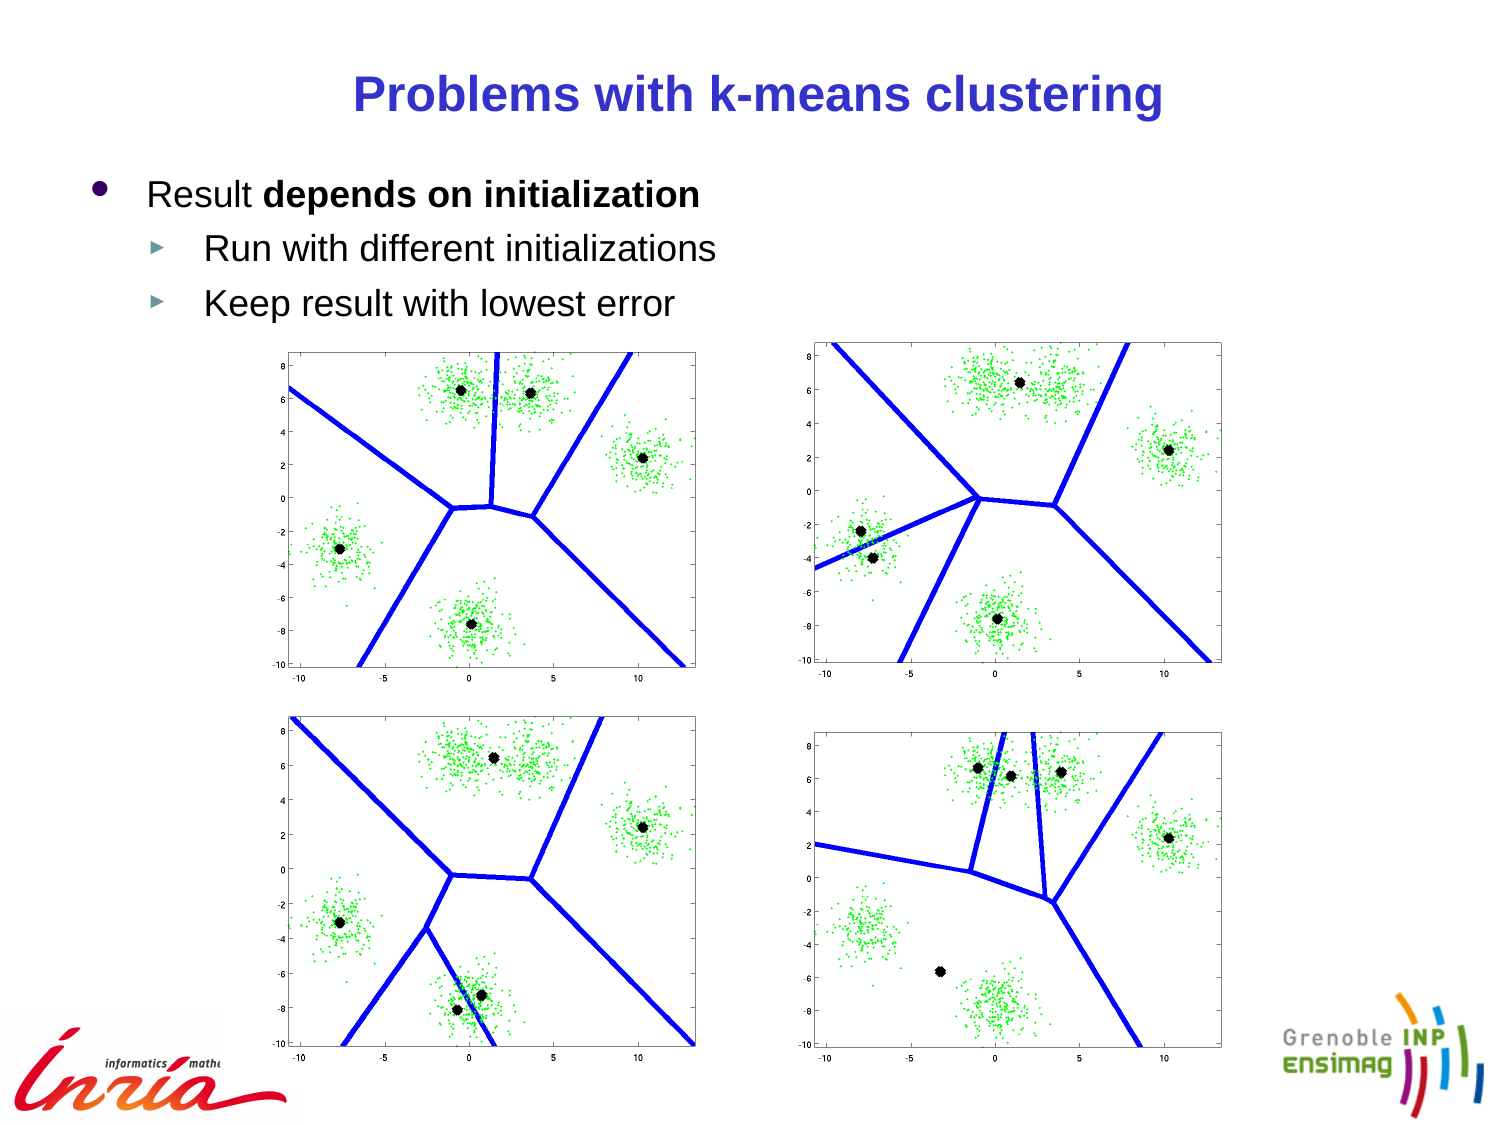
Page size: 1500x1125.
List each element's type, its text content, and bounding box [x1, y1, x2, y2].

list Result depends on initialization Run with different initializations Keep result with lowest error [75, 162, 1426, 1101]
title Problems with k-means clustering [75, 45, 1426, 138]
picture [1266, 986, 1489, 1125]
picture [0, 1012, 301, 1125]
picture [220, 323, 745, 1091]
picture [746, 313, 1271, 1090]
